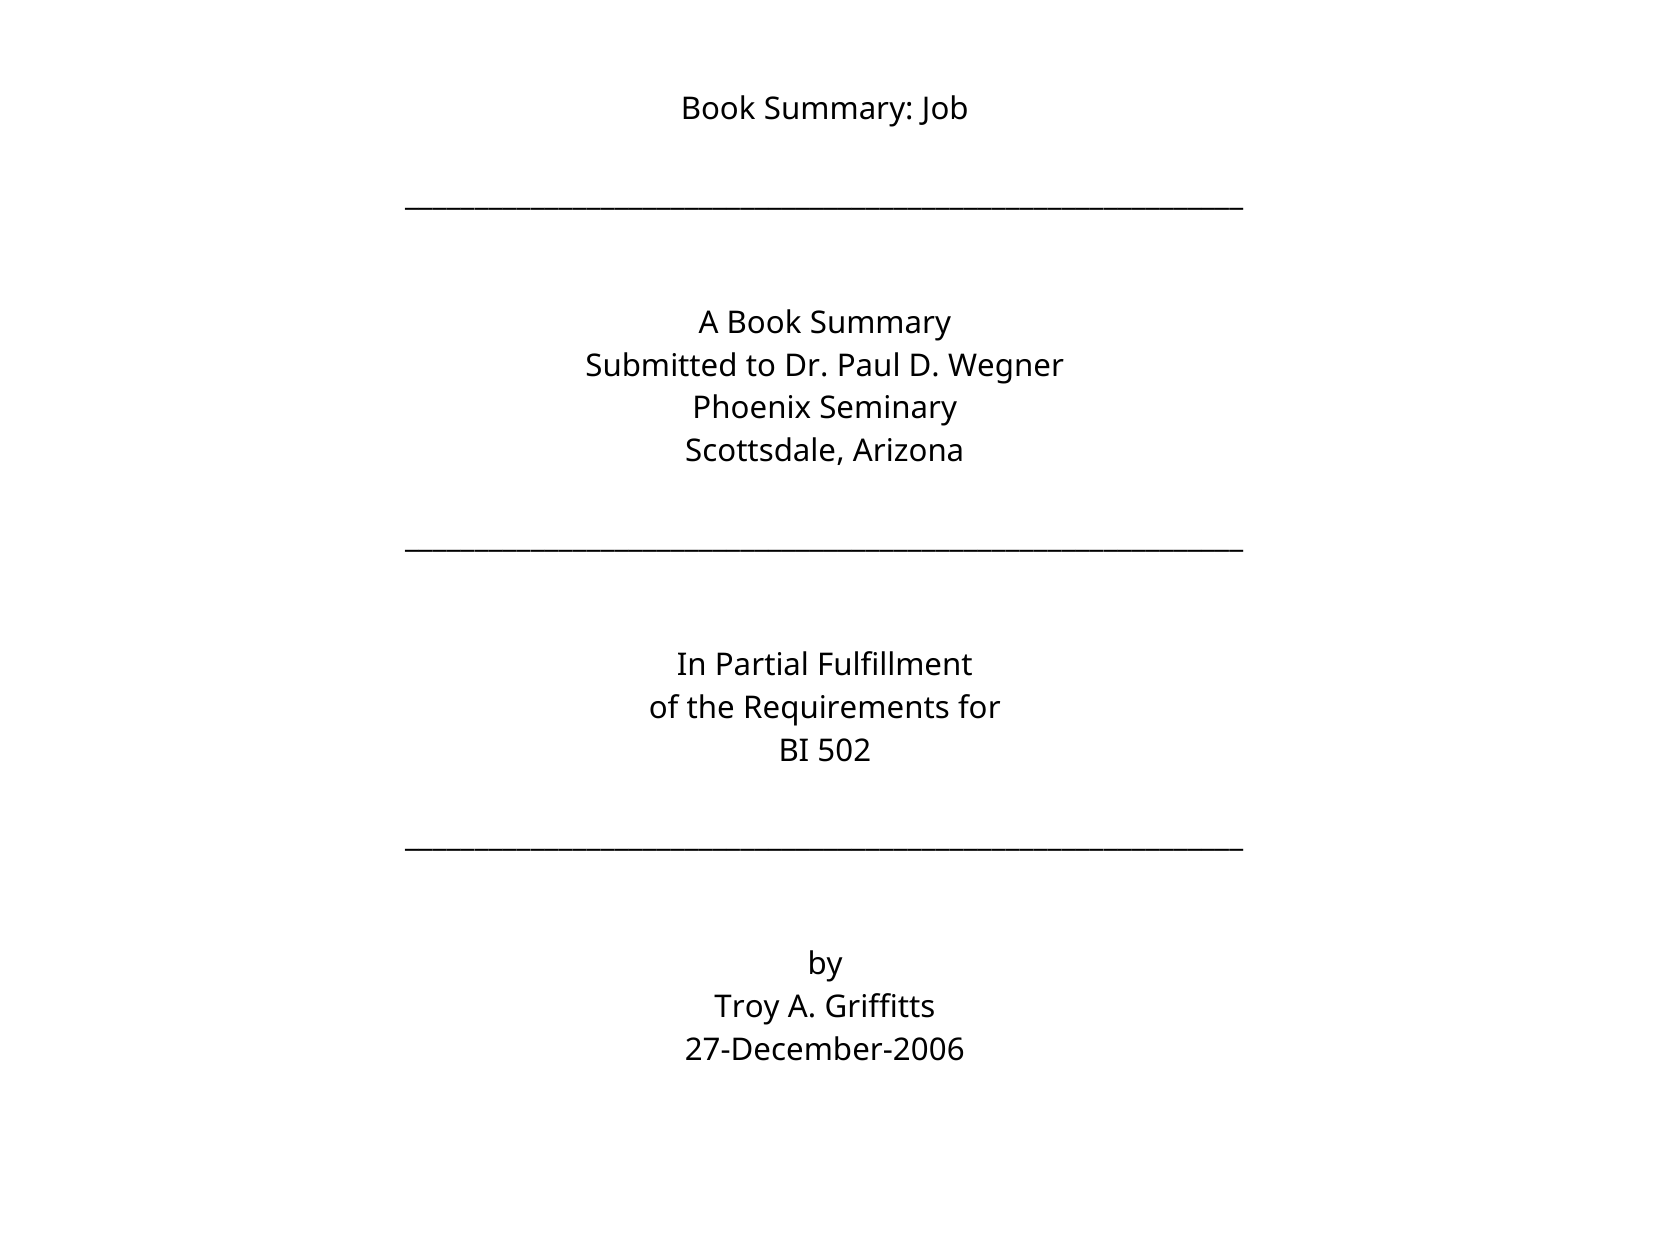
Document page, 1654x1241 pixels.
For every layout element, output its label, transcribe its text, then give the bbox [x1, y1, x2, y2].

text_box Book Summary: Job ____________________________________________________________ A Book Summary Submitted to Dr. Paul D. Wegner Phoenix Seminary Scottsdale, Arizona ____________________________________________________________ In Partial Fulfillment of the Requirements for BI 502 ____________________________________________________________ by Troy A. Griffitts 27-December-2006 [75, 78, 1576, 1198]
